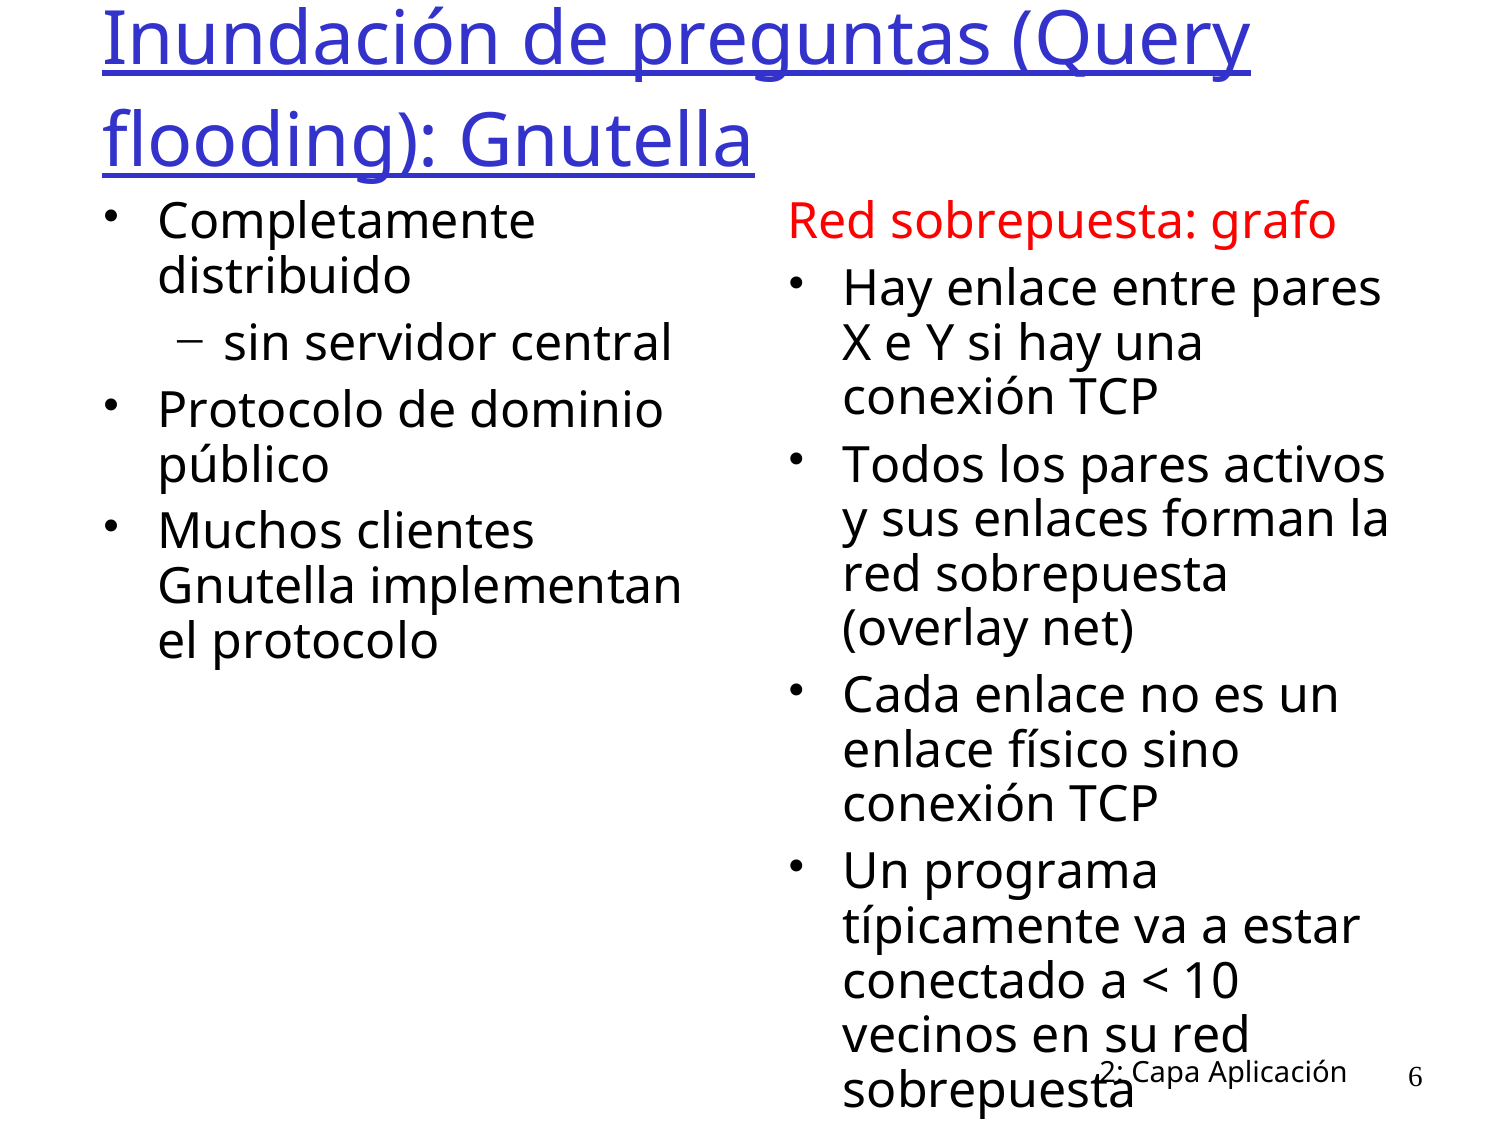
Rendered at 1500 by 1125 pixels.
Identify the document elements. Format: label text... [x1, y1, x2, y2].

list Red sobrepuesta: grafo Hay enlace entre pares X e Y si hay una conexión TCP Todos los pares activos y sus enlaces forman la red sobrepuesta (overlay net)‏ Cada enlace no es un enlace físico sino conexión TCP Un programa típicamente va a estar conectado a < 10 vecinos en su red sobrepuesta [772, 187, 1426, 1066]
list Completamente distribuido sin servidor central Protocolo de dominio público Muchos clientes Gnutella implementan el protocolo [87, 187, 741, 1066]
title Inundación de preguntas (Query flooding): Gnutella [87, 0, 1426, 182]
